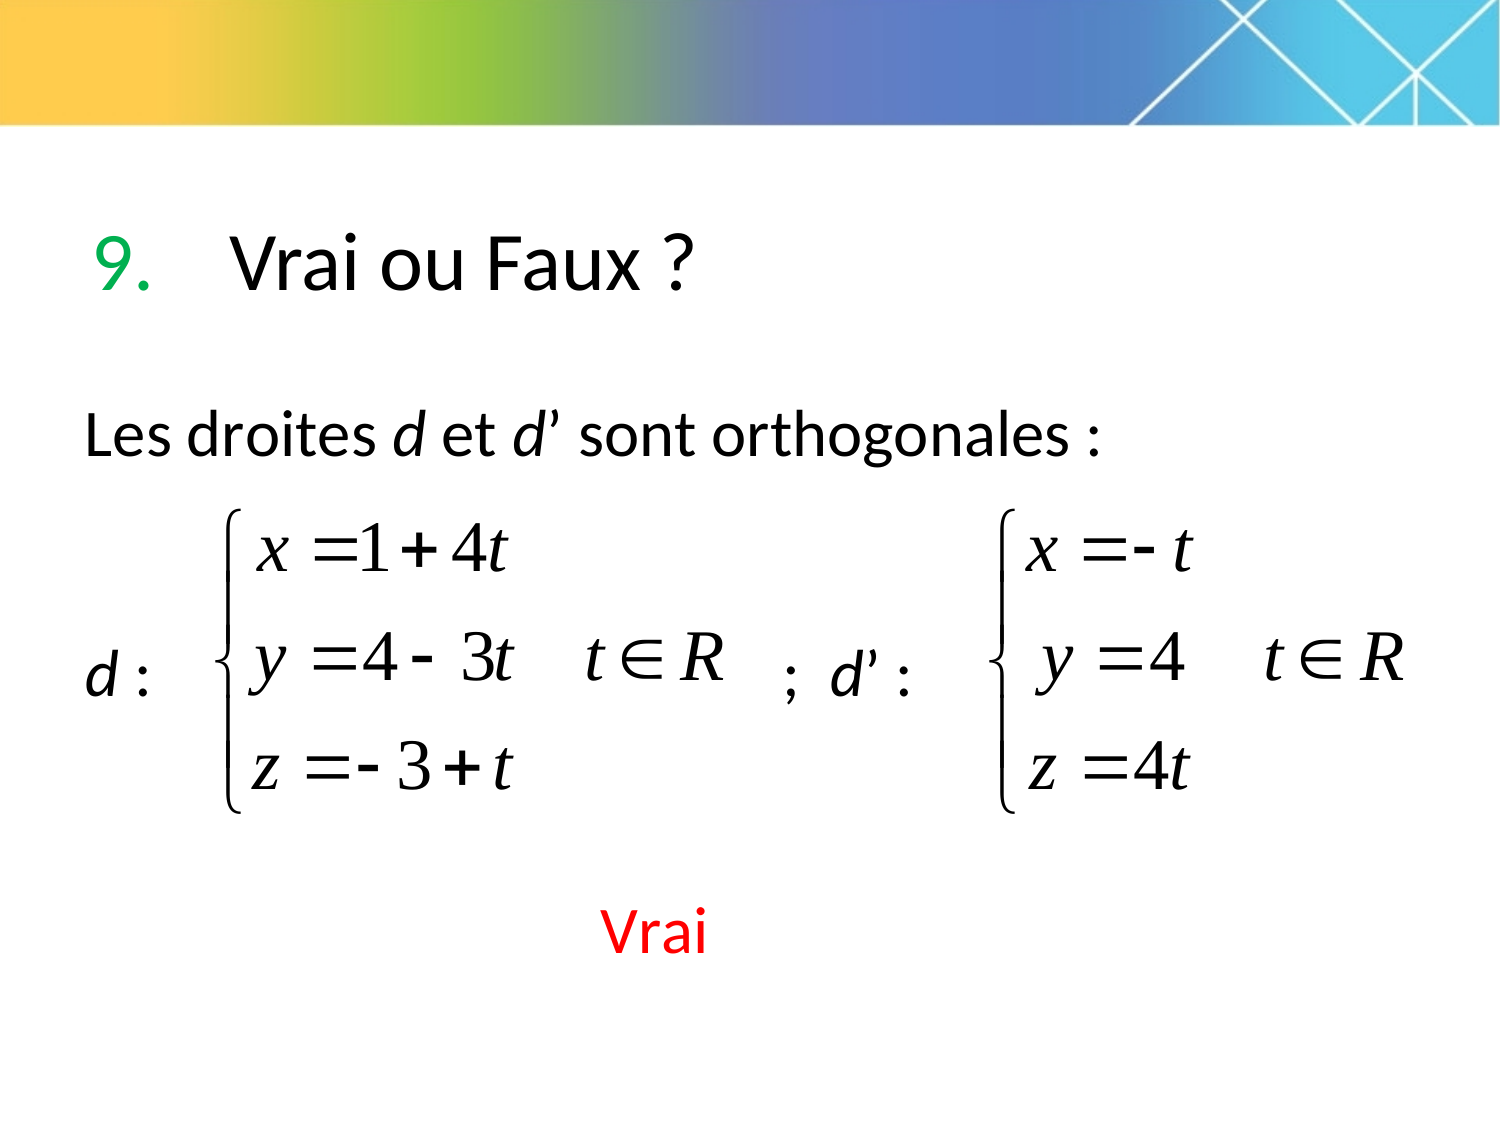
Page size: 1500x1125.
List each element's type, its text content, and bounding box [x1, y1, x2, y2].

text_box Vrai [585, 878, 774, 975]
text_box Les droites d et d’ sont orthogonales : d : ; d’ : [70, 302, 1465, 1038]
chart [973, 492, 1417, 832]
title Vrai ou Faux ? [76, 163, 1500, 351]
picture [0, 0, 1500, 127]
chart [199, 492, 739, 833]
